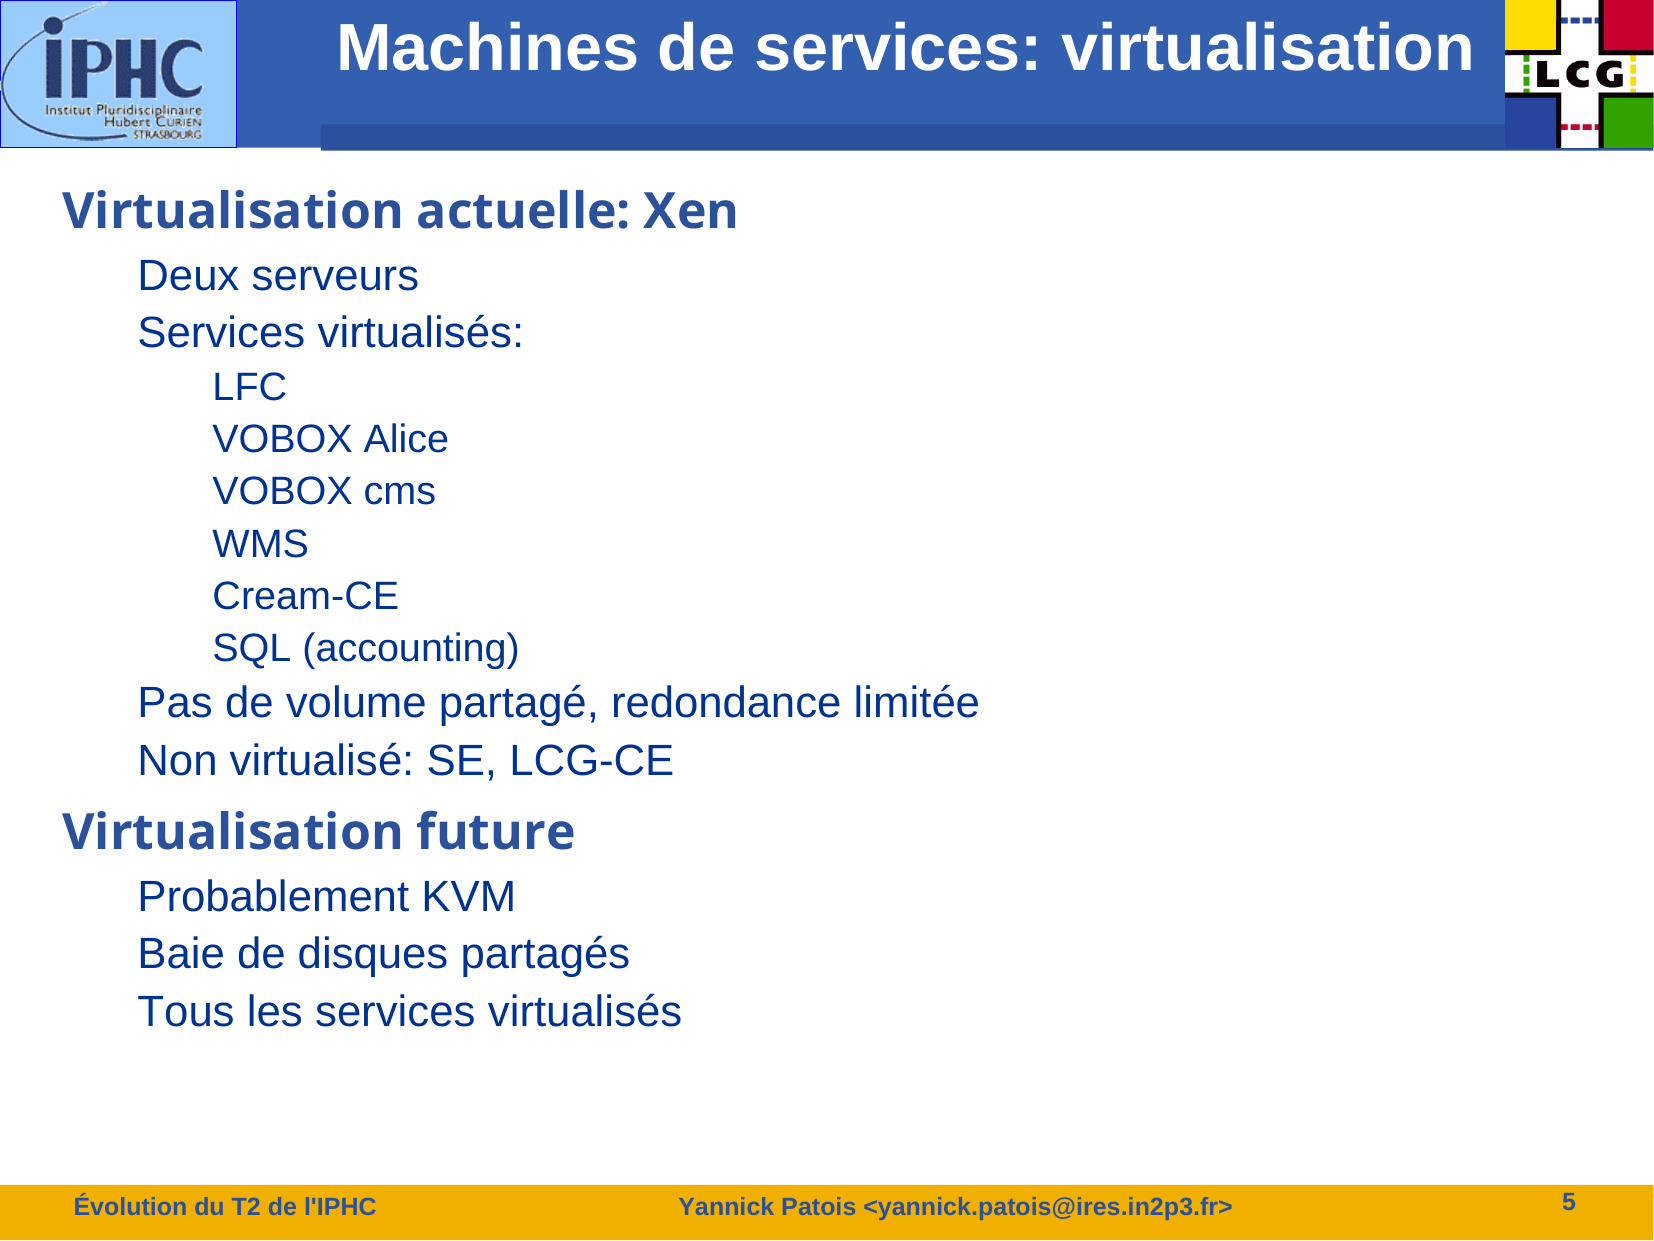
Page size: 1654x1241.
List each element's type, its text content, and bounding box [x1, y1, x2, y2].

picture [0, 0, 204, 141]
title Machines de services: virtualisation [236, 0, 1477, 98]
list Virtualisation actuelle: Xen Deux serveurs Services virtualisés: LFC VOBOX Alice VOBOX cms WMS Cream-CE SQL (accounting) Pas de volume partagé, redondance limitée Non virtualisé: SE, LCG-CE Virtualisation future Probablement KVM Baie de disques partagés Tous les services virtualisés [62, 176, 1616, 1159]
